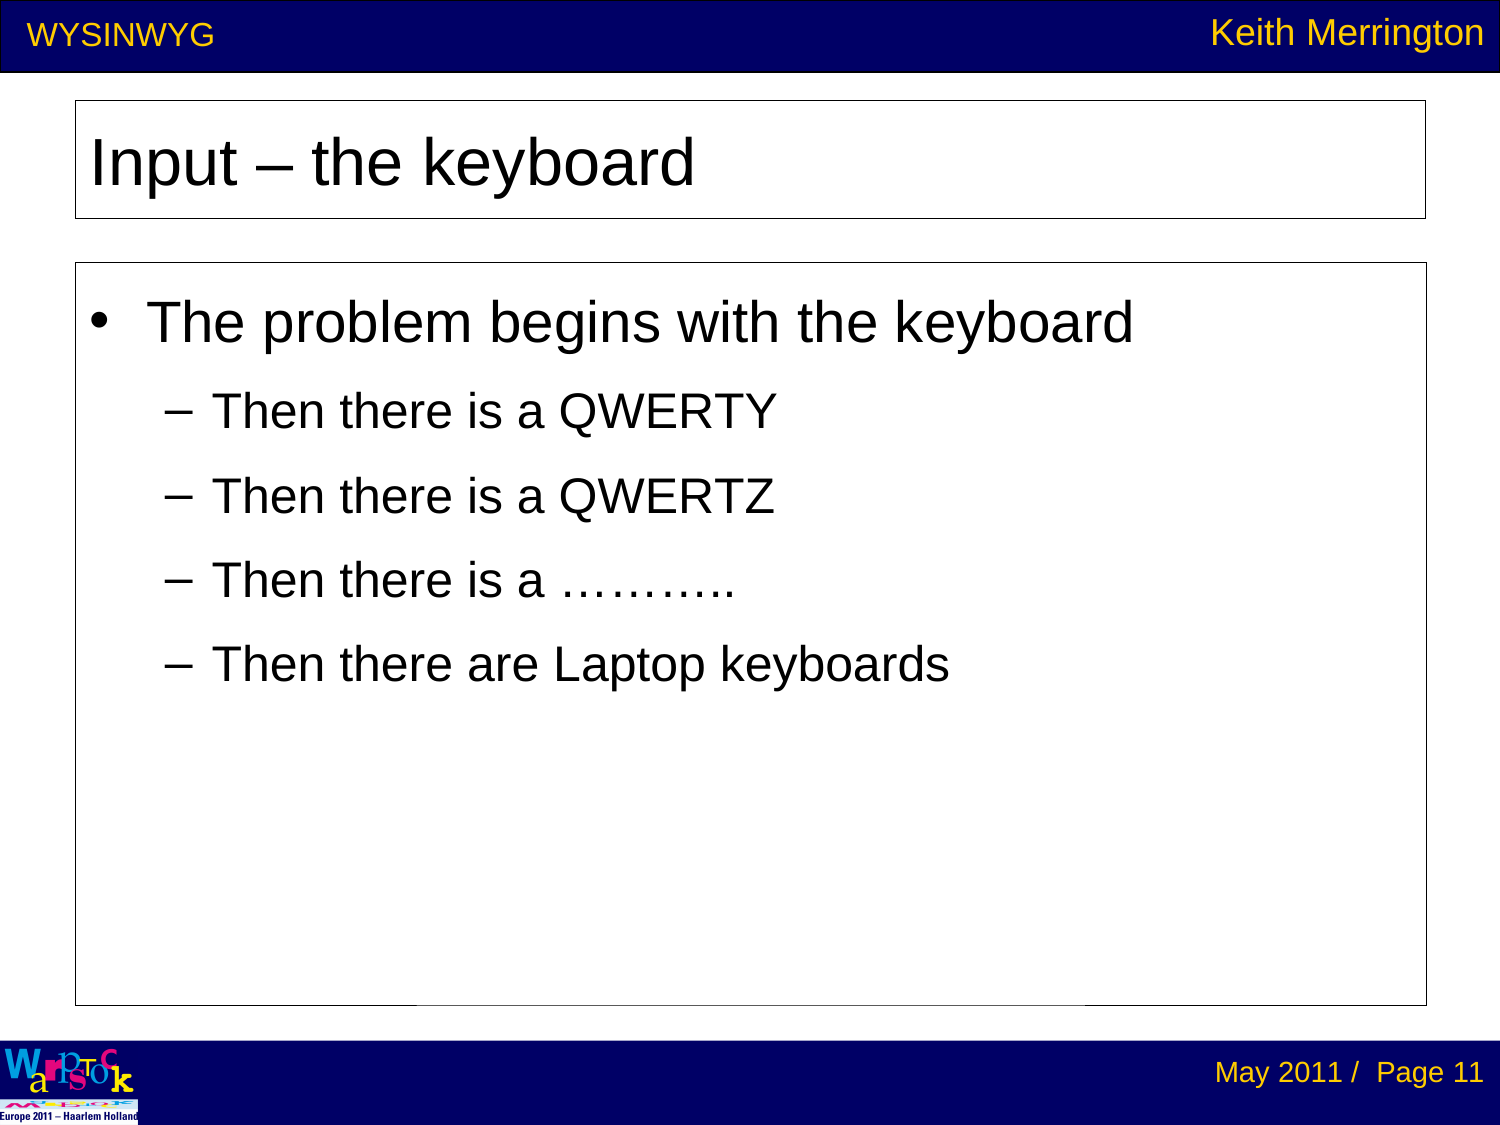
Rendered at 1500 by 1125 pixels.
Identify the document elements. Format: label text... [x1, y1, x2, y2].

title Input – the keyboard [75, 100, 1426, 219]
list The problem begins with the keyboard Then there is a QWERTY Then there is a QWERTZ Then there is a ……….. Then there are Laptop keyboards [75, 262, 1427, 1006]
picture [0, 1042, 138, 1125]
